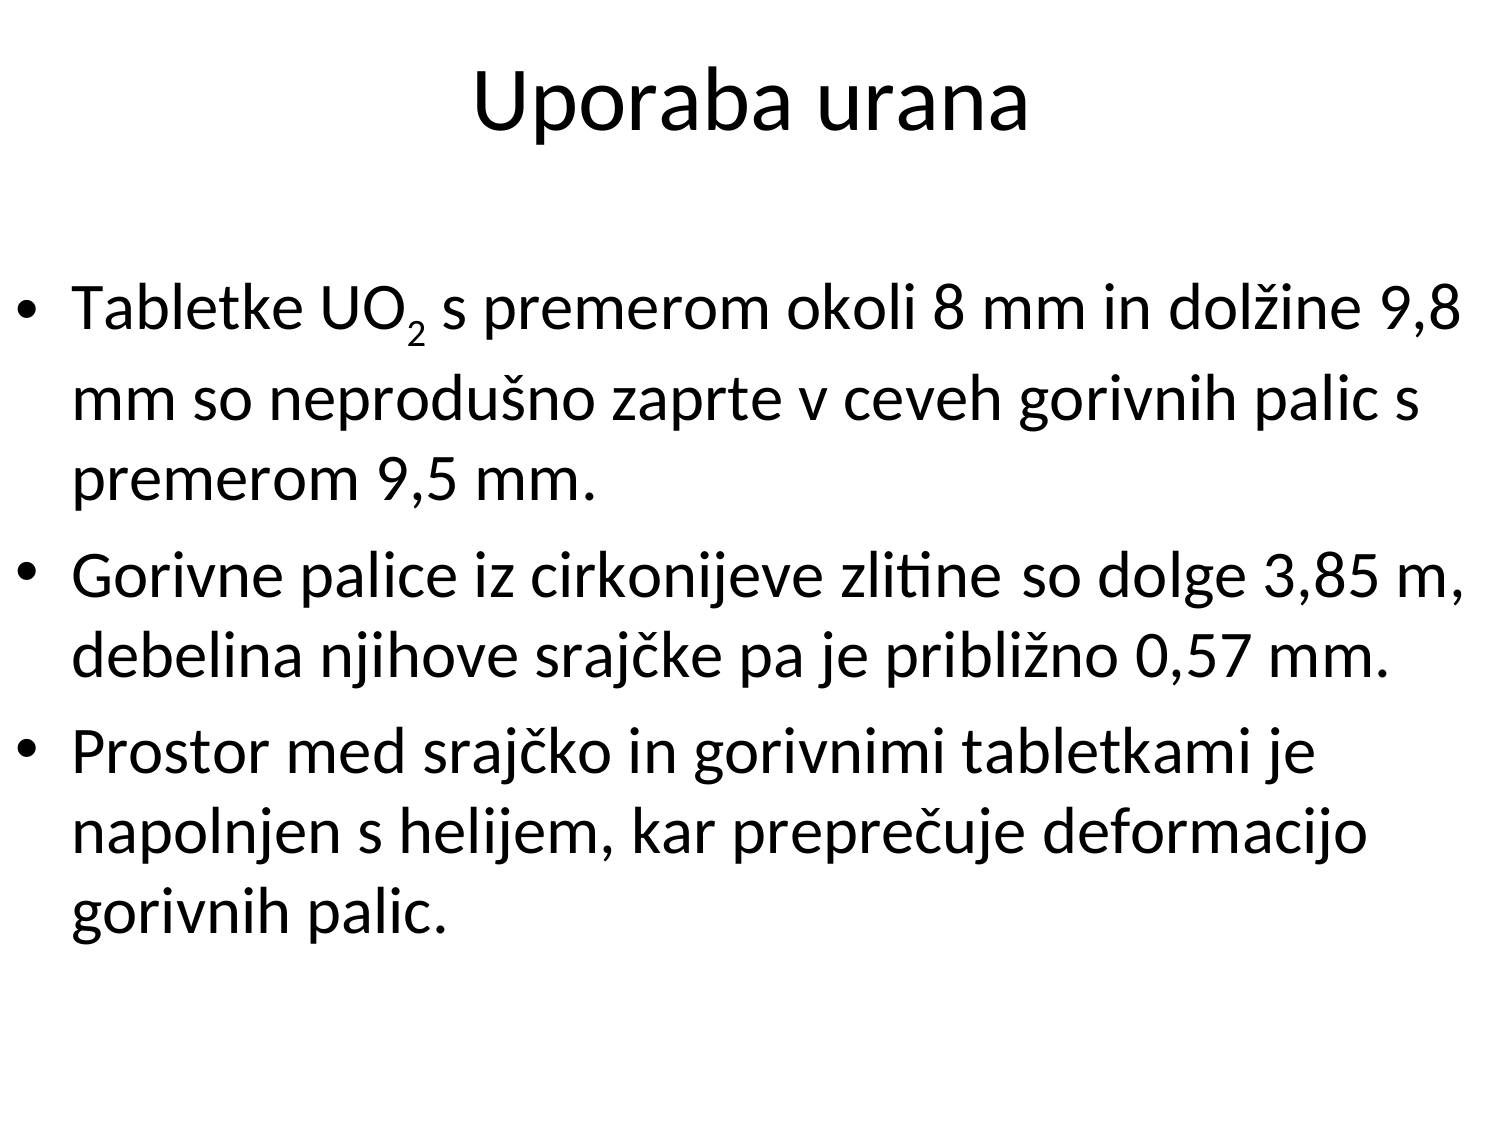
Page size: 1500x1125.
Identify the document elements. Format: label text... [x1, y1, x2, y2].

text_box Uporaba urana [76, 0, 1427, 188]
text_box Tabletke UO2 s premerom okoli 8 mm in dolžine 9,8 mm so neprodušno zaprte v ceveh gorivnih palic s premerom 9,5 mm. Gorivne palice iz cirkonijeve zlitine so dolge 3,85 m, debelina njihove srajčke pa je približno 0,57 mm. Prostor med srajčko in gorivnimi tabletkami je napolnjen s helijem, kar preprečuje deformacijo gorivnih palic. [0, 255, 1500, 1125]
